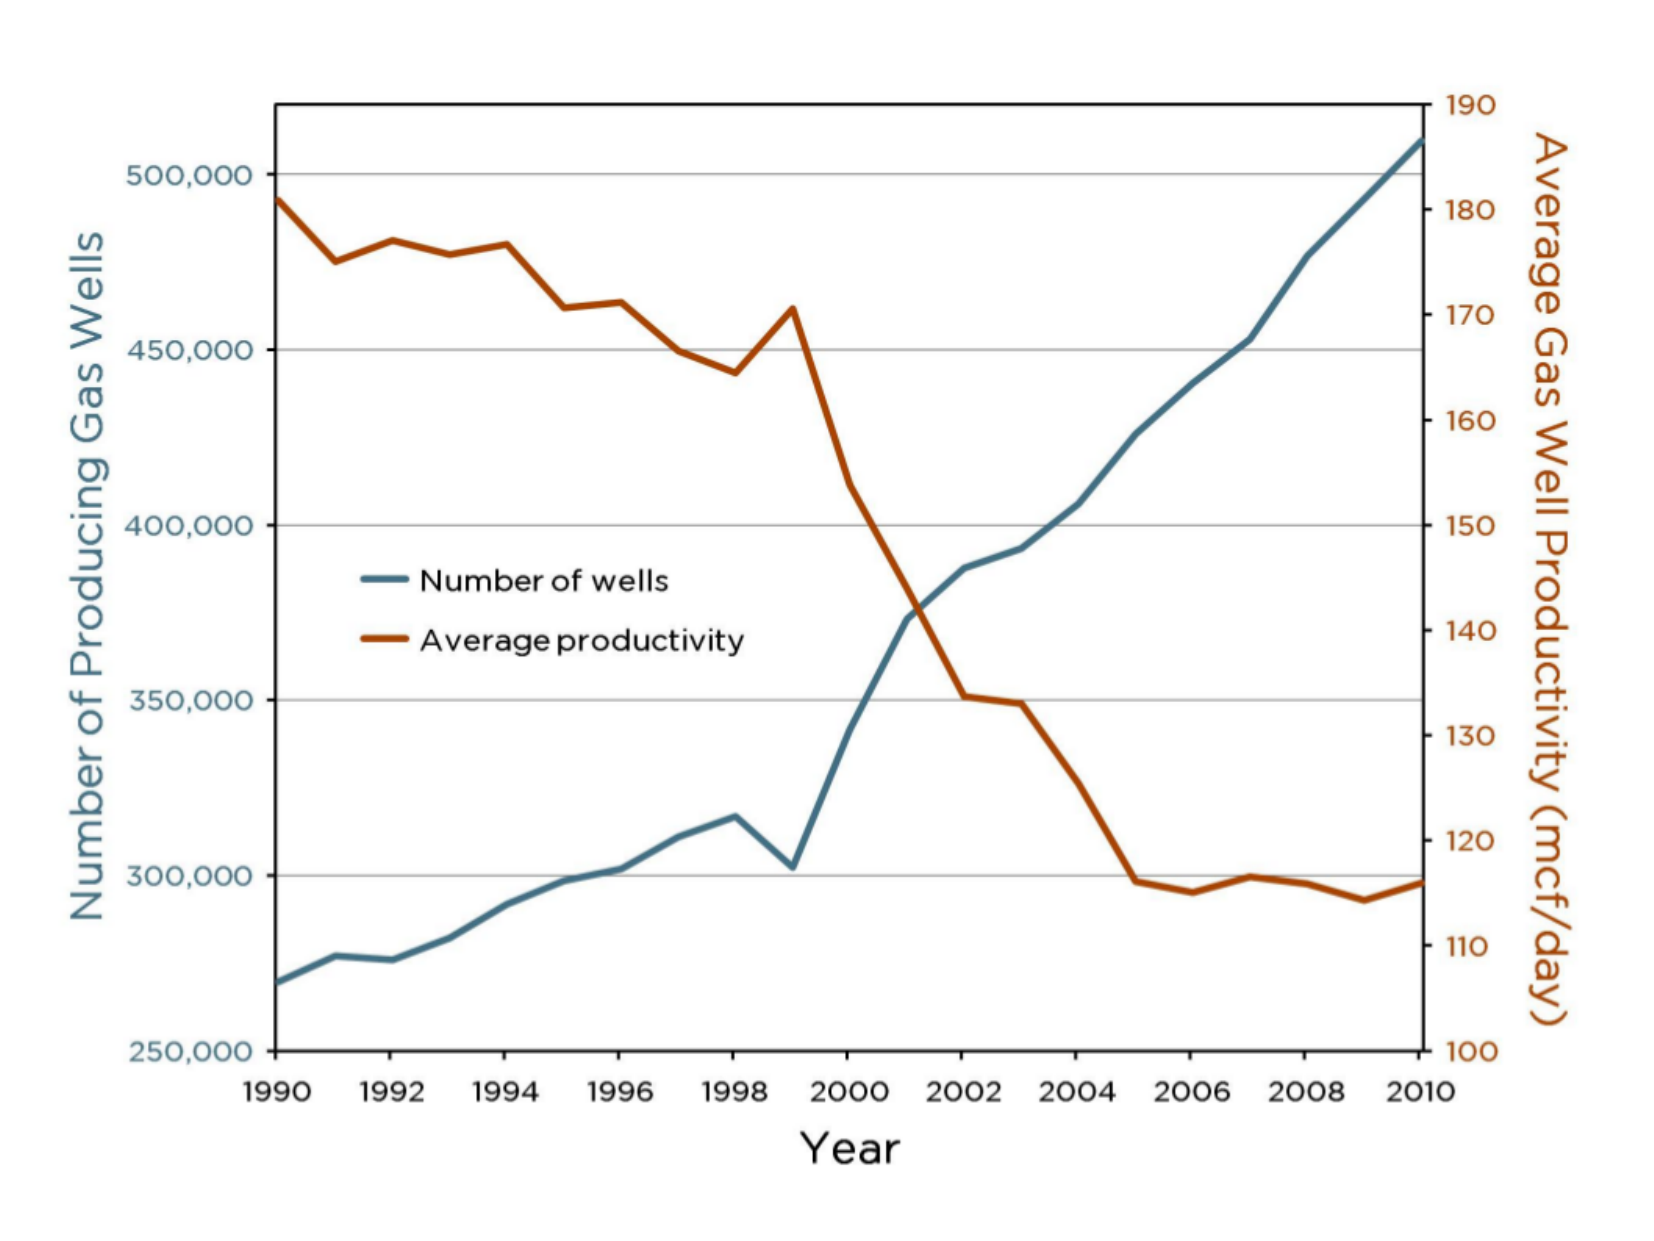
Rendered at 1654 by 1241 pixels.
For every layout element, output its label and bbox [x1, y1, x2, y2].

picture [22, 59, 1643, 1187]
